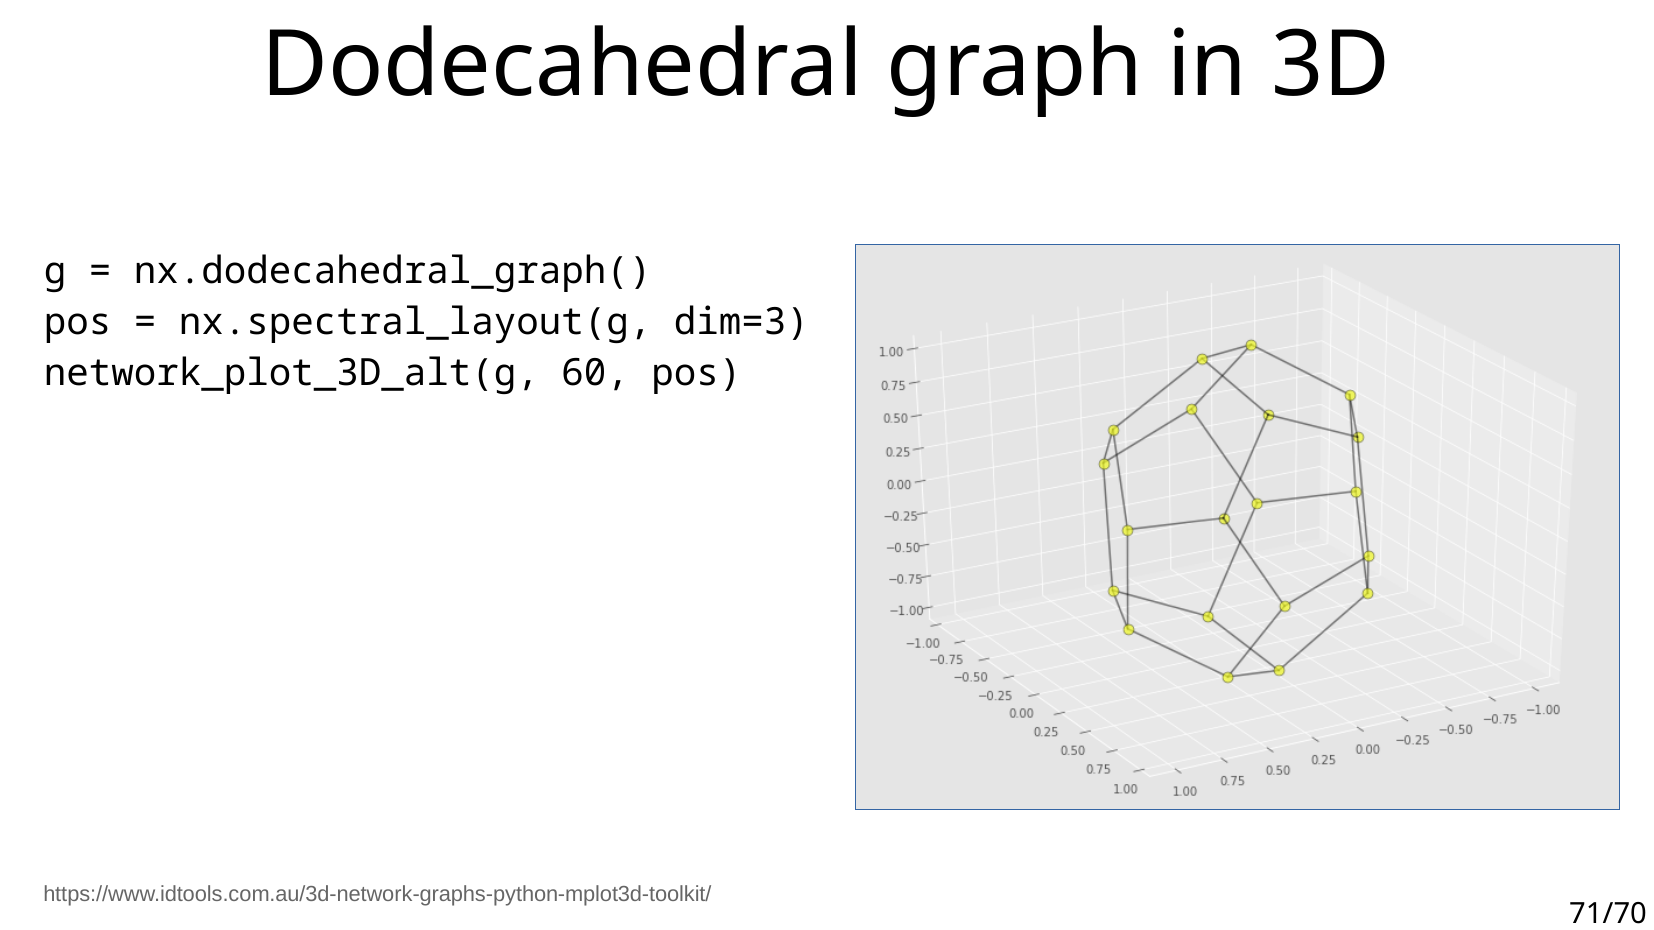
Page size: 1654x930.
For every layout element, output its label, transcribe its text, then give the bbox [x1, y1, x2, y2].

text_box https://www.idtools.com.au/3d-network-graphs-python-mplot3d-toolkit/ [28, 870, 1276, 916]
title Dodecahedral graph in 3D [82, 0, 1571, 125]
picture [855, 244, 1620, 810]
text_box g = nx.dodecahedral_graph() pos = nx.spectral_layout(g, dim=3) network_plot_3D_alt(g, 60, pos) [29, 236, 871, 426]
